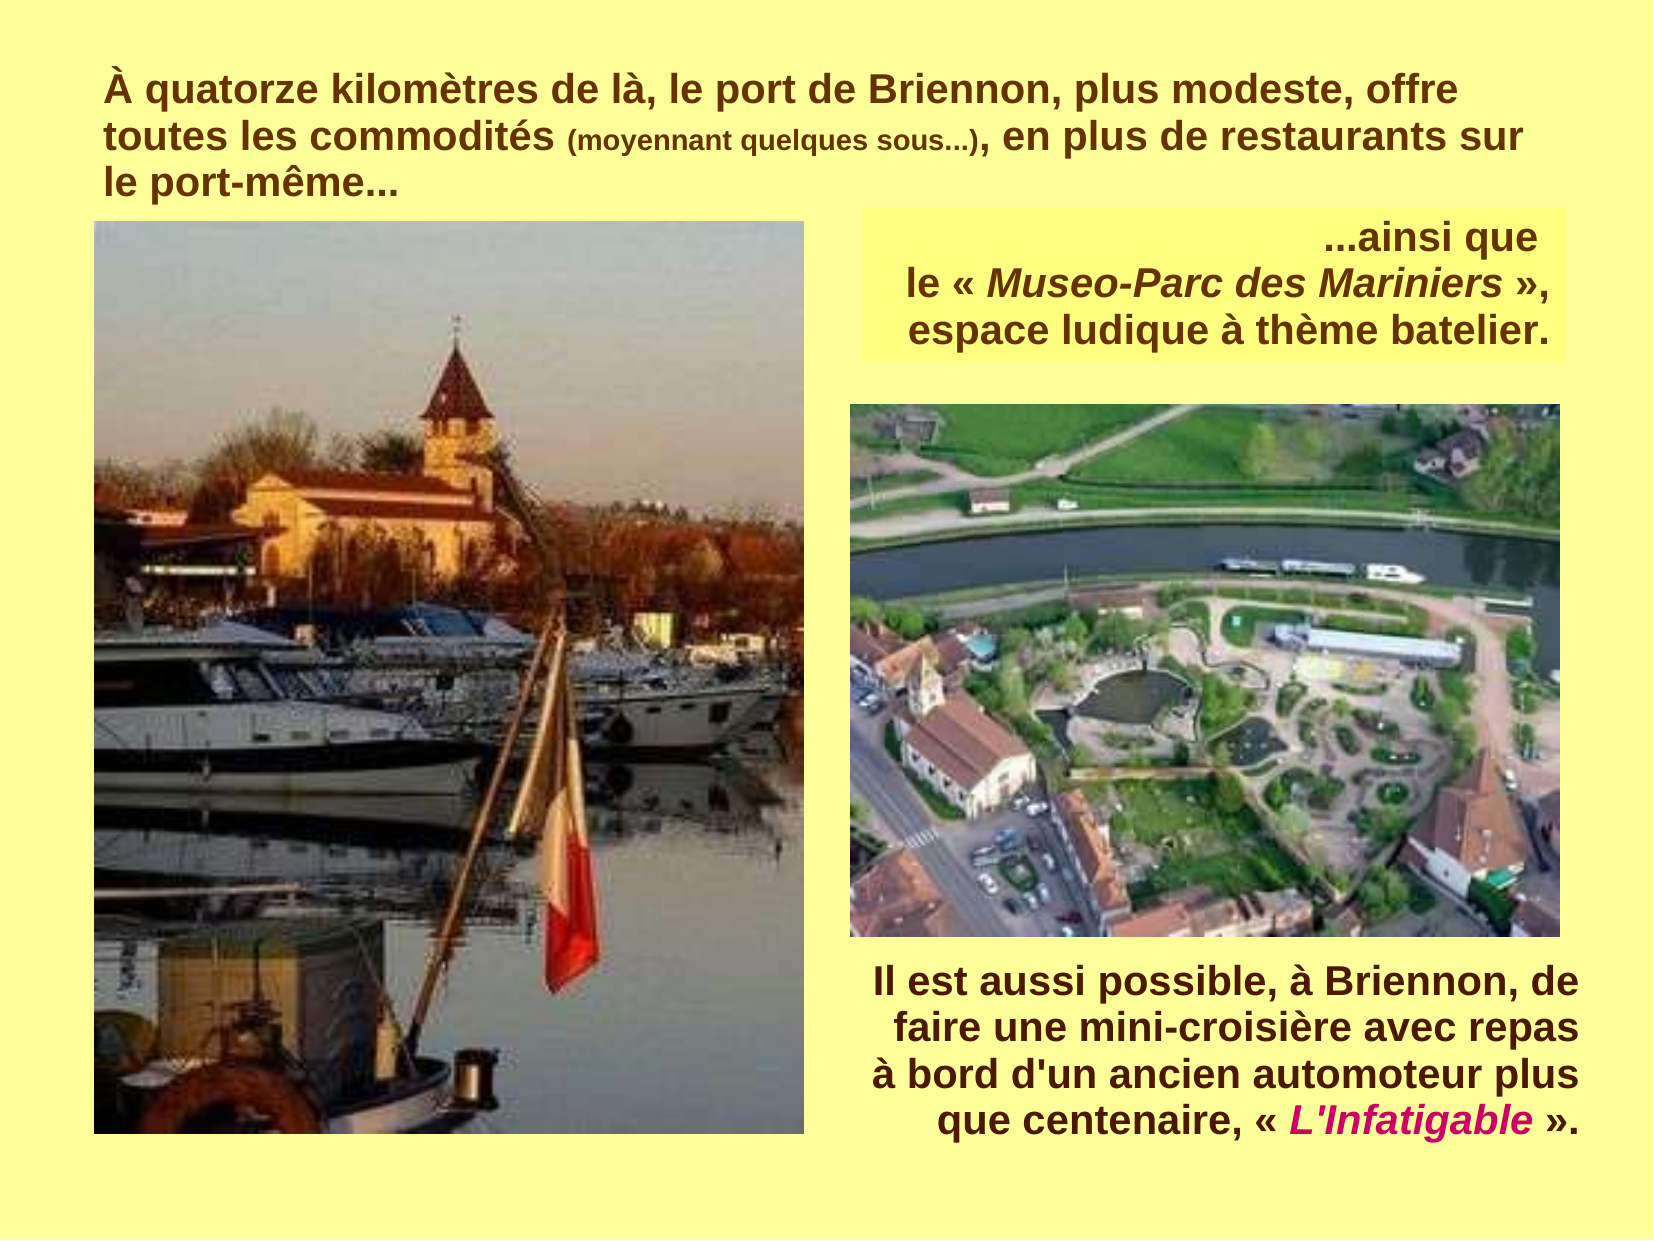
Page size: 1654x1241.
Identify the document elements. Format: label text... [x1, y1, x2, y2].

picture [850, 404, 1560, 937]
picture [94, 221, 804, 1134]
text_box À quatorze kilomètres de là, le port de Briennon, plus modeste, offre toutes les commodités (moyennant quelques sous...), en plus de restaurants sur le port-même... [88, 59, 1548, 214]
text_box ...ainsi que le « Museo-Parc des Mariniers », espace ludique à thème batelier. [862, 206, 1565, 362]
text_box Il est aussi possible, à Briennon, de faire une mini-croisière avec repas à bord d'un ancien automoteur plus que centenaire, « L'Infatigable ». [856, 950, 1595, 1152]
